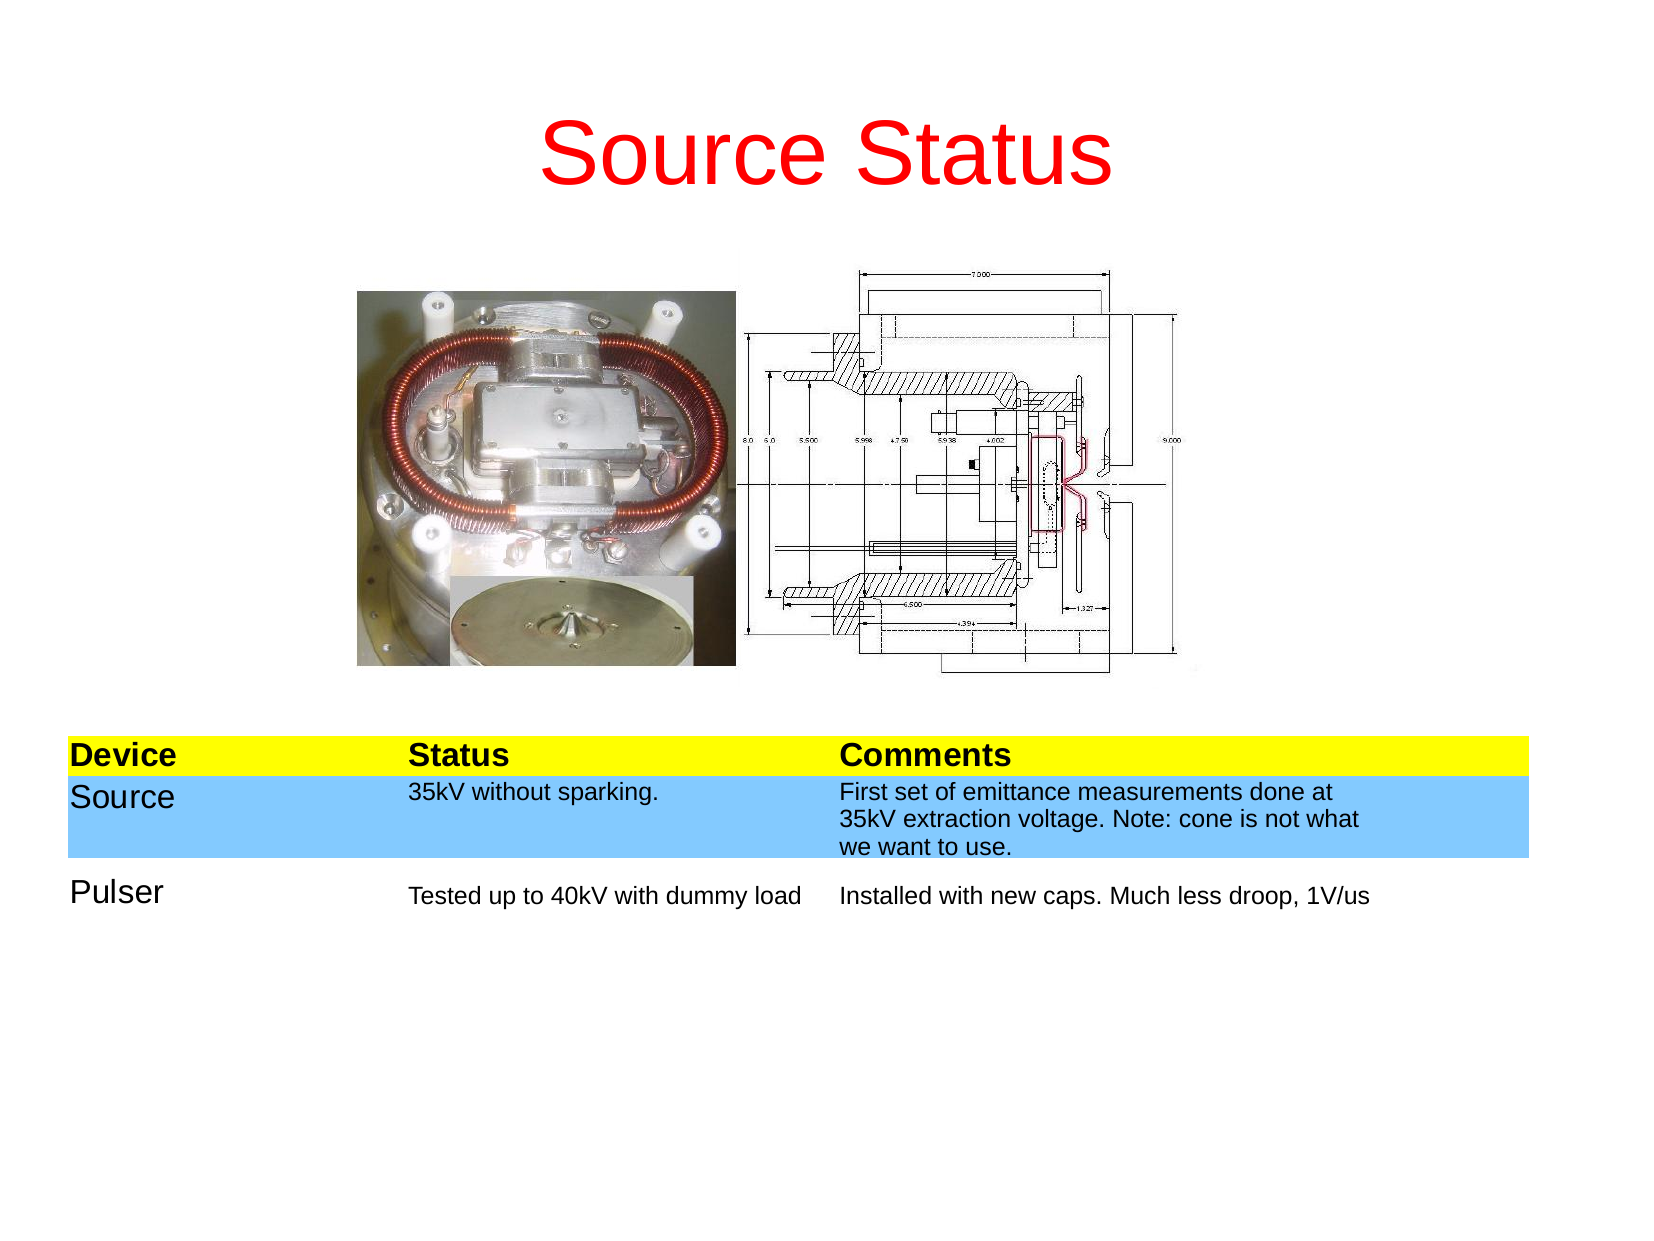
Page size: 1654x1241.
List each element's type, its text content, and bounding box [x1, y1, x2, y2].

chart [67, 735, 1532, 1044]
title Source Status [82, 49, 1571, 257]
picture [356, 232, 1208, 706]
